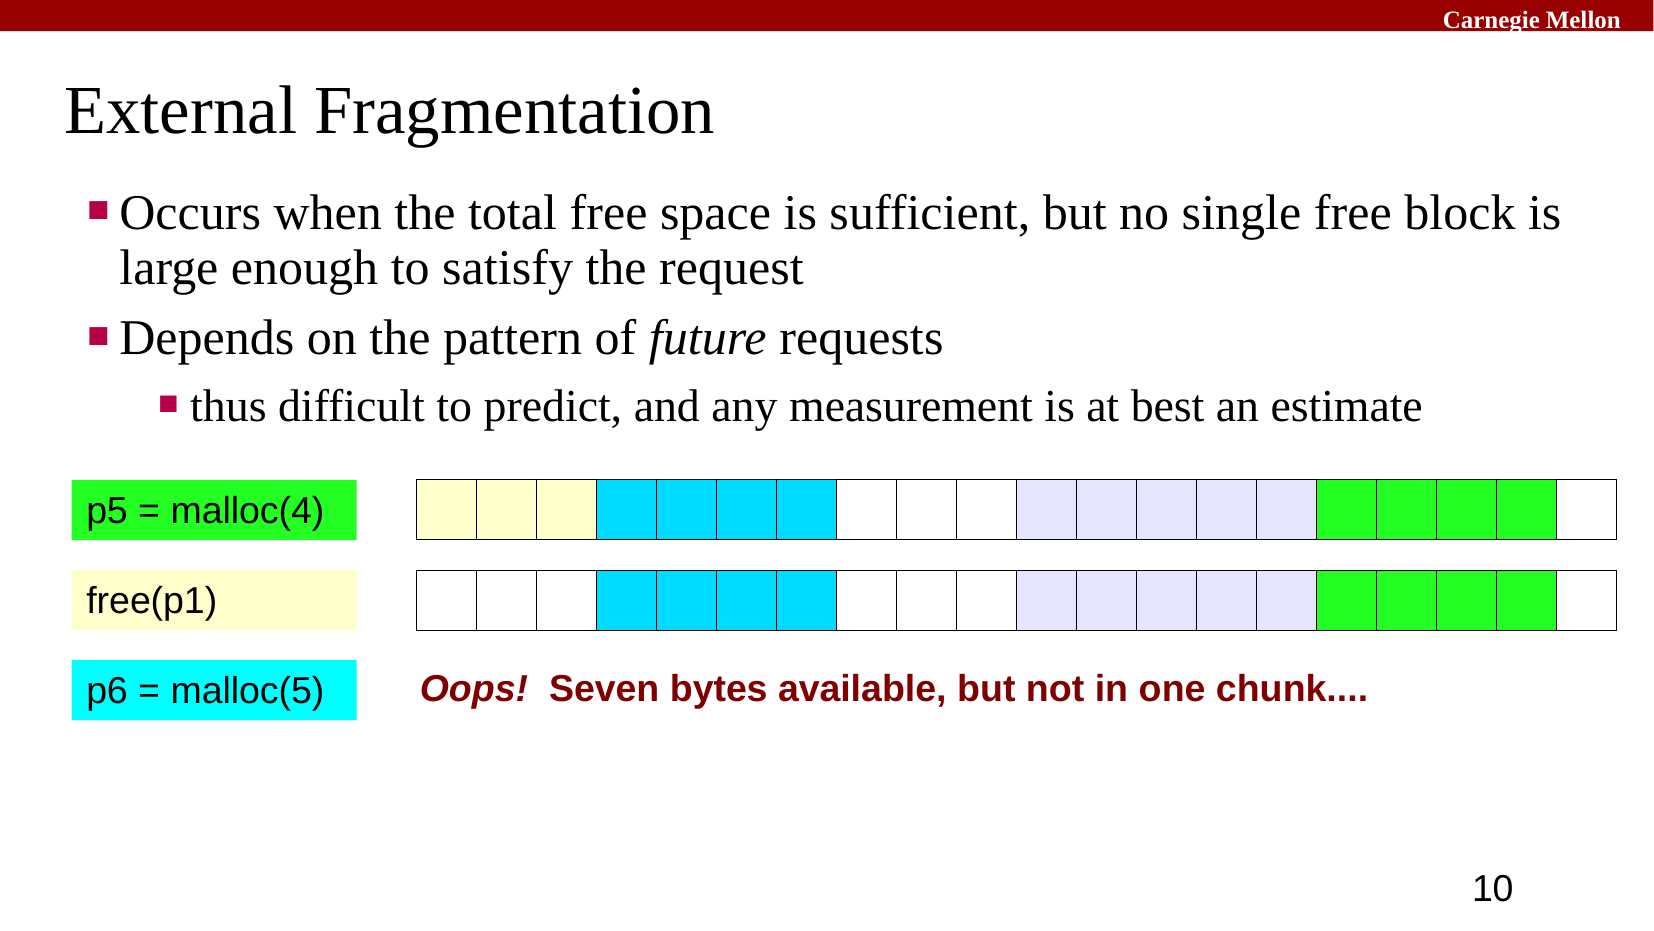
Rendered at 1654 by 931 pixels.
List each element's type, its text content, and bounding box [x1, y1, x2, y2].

list Occurs when the total free space is sufficient, but no single free block is large enough to satisfy the request Depends on the pattern of future requests thus difficult to predict, and any measurement is at best an estimate [71, 184, 1576, 859]
text_box p5 = malloc(4) [71, 480, 357, 541]
text_box p6 = malloc(5) [71, 660, 357, 721]
text_box free(p1) [71, 570, 357, 631]
text_box [416, 479, 836, 540]
text_box [1016, 570, 1556, 631]
text_box [1016, 479, 1556, 540]
title External Fragmentation [64, 58, 1576, 163]
text_box Oops! Seven bytes available, but not in one chunk.... [405, 660, 1385, 717]
text_box [596, 570, 836, 631]
